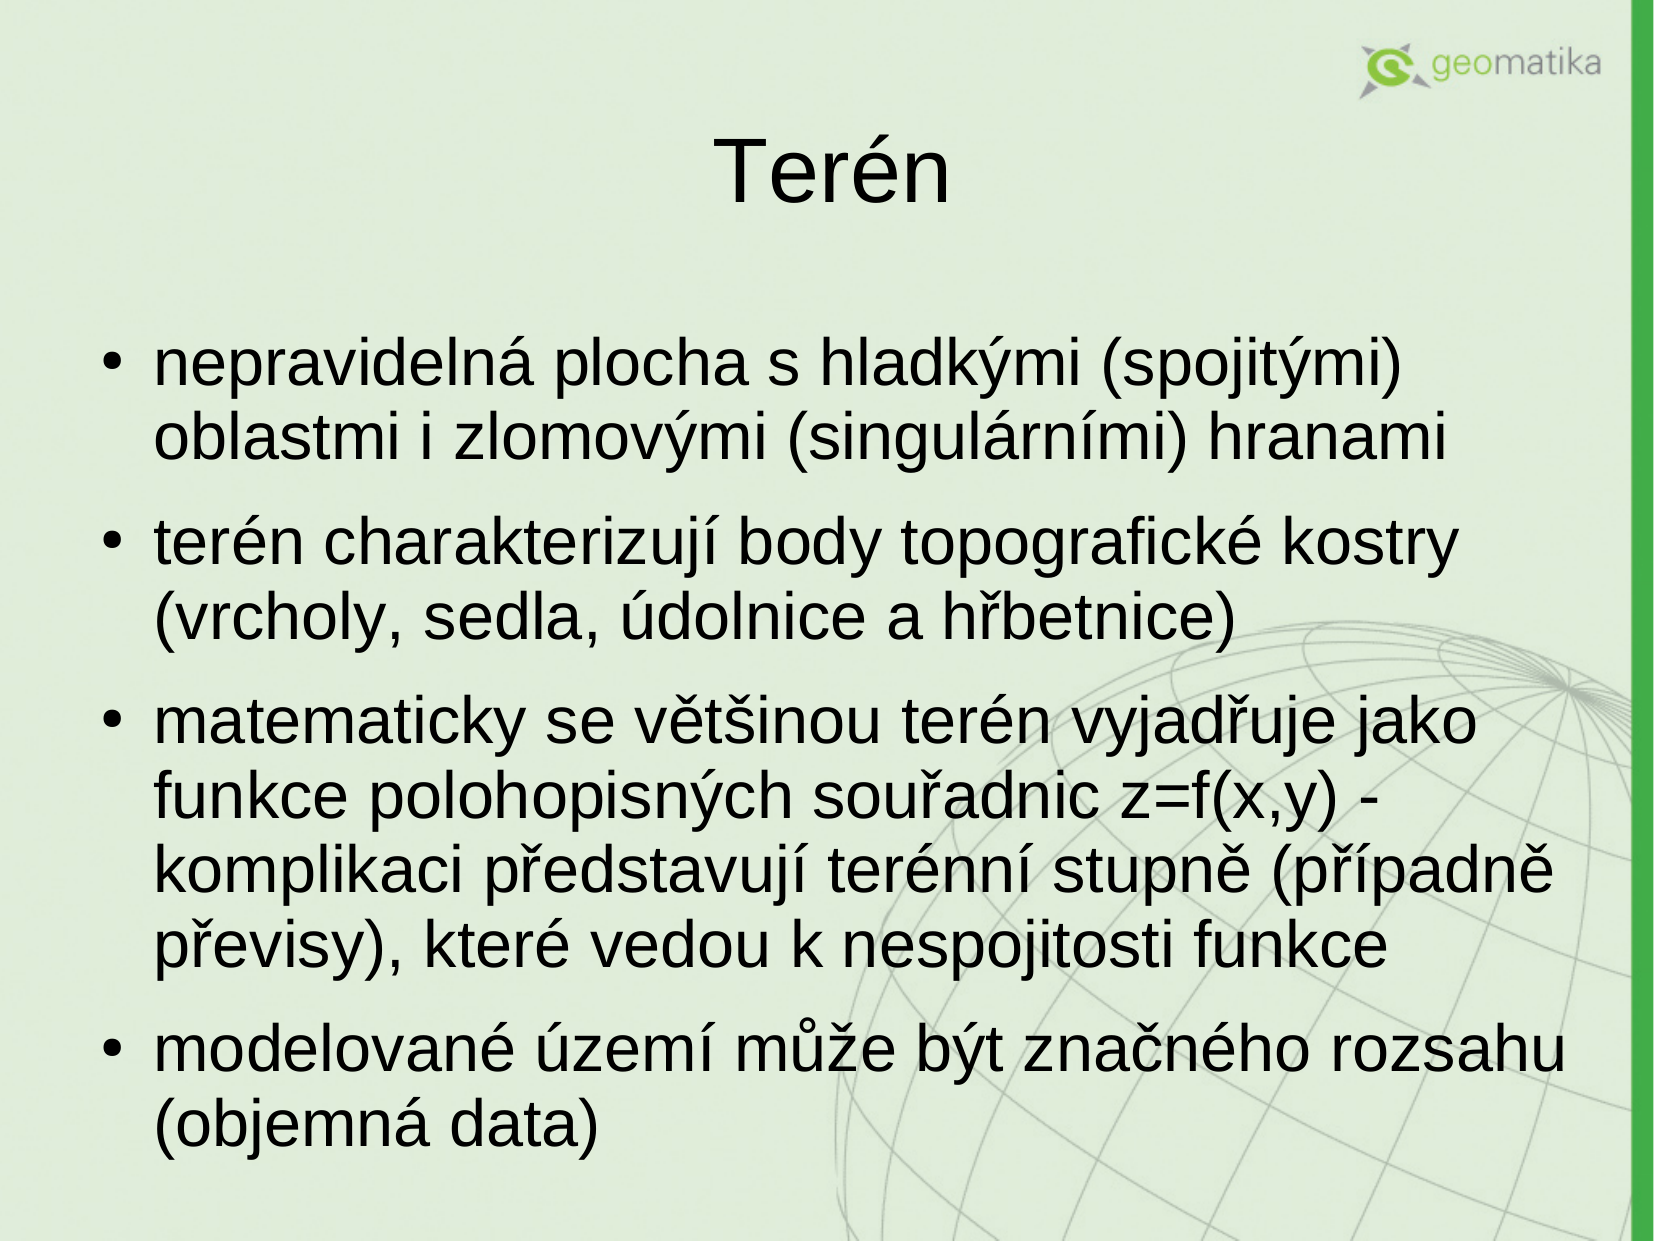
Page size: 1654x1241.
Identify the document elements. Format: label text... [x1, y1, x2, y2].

list nepravidelná plocha s hladkými (spojitými) oblastmi i zlomovými (singulárními) hranami terén charakterizují body topografické kostry (vrcholy, sedla, údolnice a hřbetnice) matematicky se většinou terén vyjadřuje jako funkce polohopisných souřadnic z=f(x,y) - komplikaci představují terénní stupně (případně převisy), které vedou k nespojitosti funkce modelované území může být značného rozsahu (objemná data) [82, 324, 1571, 1162]
picture [0, 0, 1654, 1241]
title Terén [88, 118, 1577, 326]
